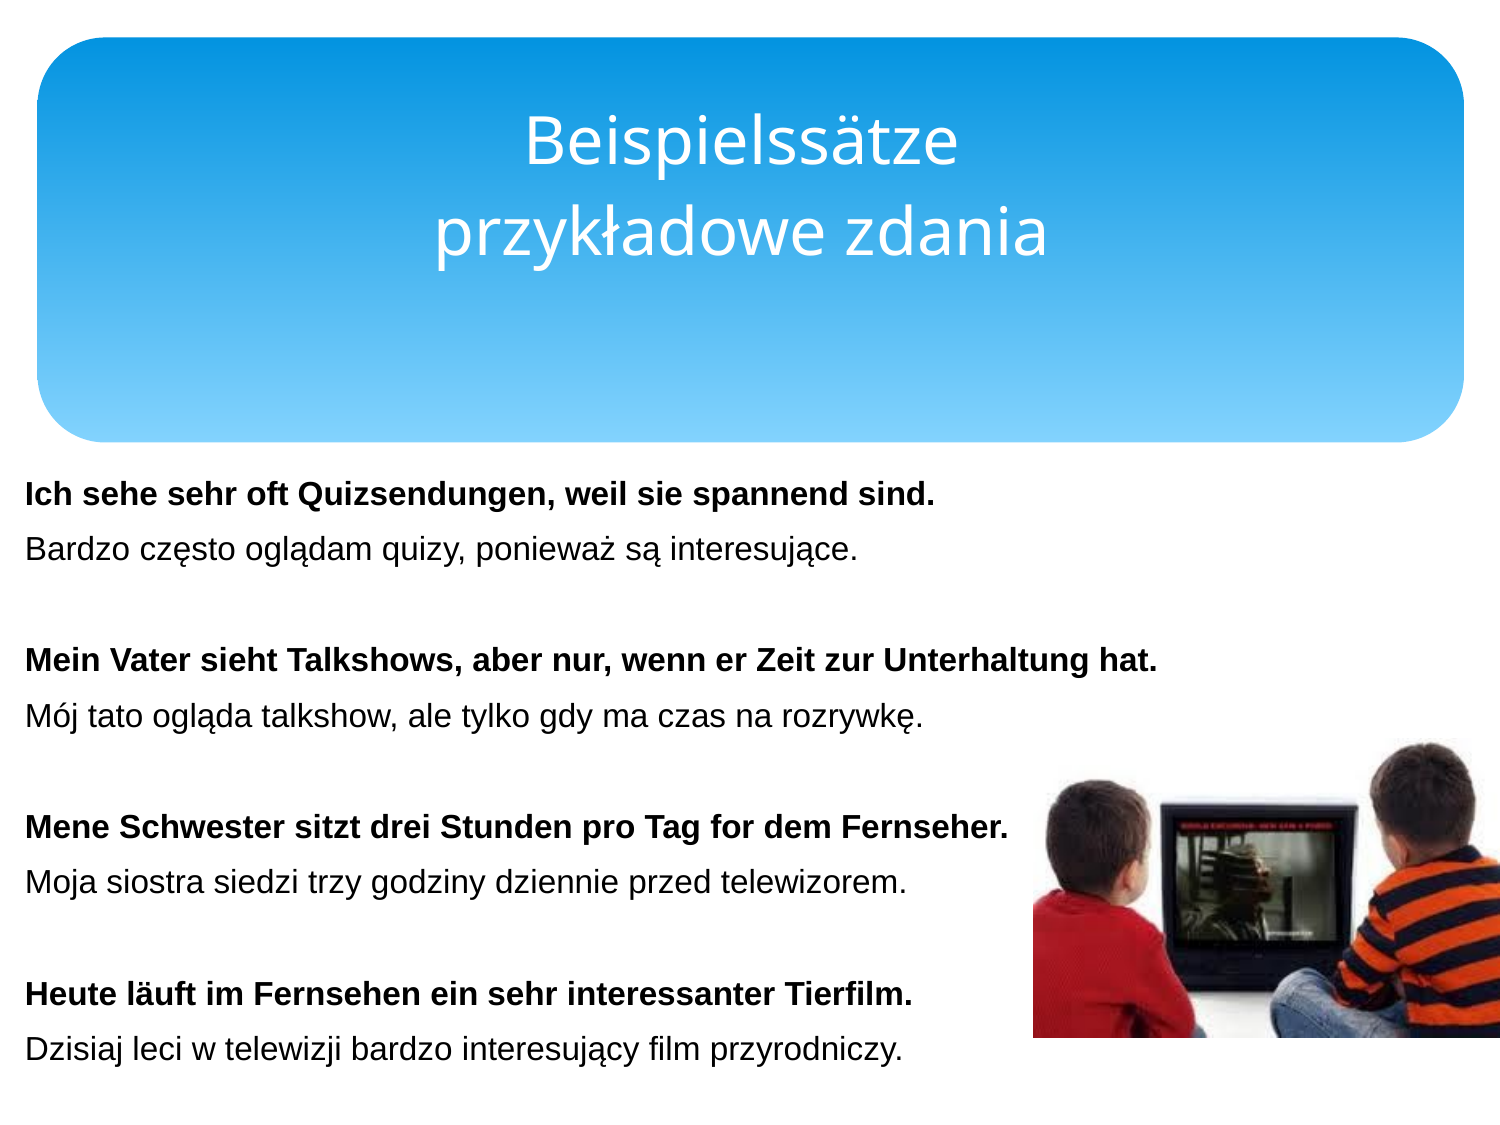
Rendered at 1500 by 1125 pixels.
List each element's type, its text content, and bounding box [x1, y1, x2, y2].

picture [1033, 738, 1500, 1038]
subtitle Ich sehe sehr oft Quizsendungen, weil sie spannend sind. Bardzo często oglądam quizy, ponieważ są interesujące. Mein Vater sieht Talkshows, aber nur, wenn er Zeit zur Unterhaltung hat. Mój tato ogląda talkshow, ale tylko gdy ma czas na rozrywkę. Mene Schwester sitzt drei Stunden pro Tag for dem Fernseher. Moja siostra siedzi trzy godziny dziennie przed telewizorem. Heute läuft im Fernsehen ein sehr interessanter Tierfilm. Dzisiaj leci w telewizji bardzo interesujący film przyrodniczy. [24, 461, 1241, 1063]
title Beispielssätze przykładowe zdania [67, 88, 1418, 280]
